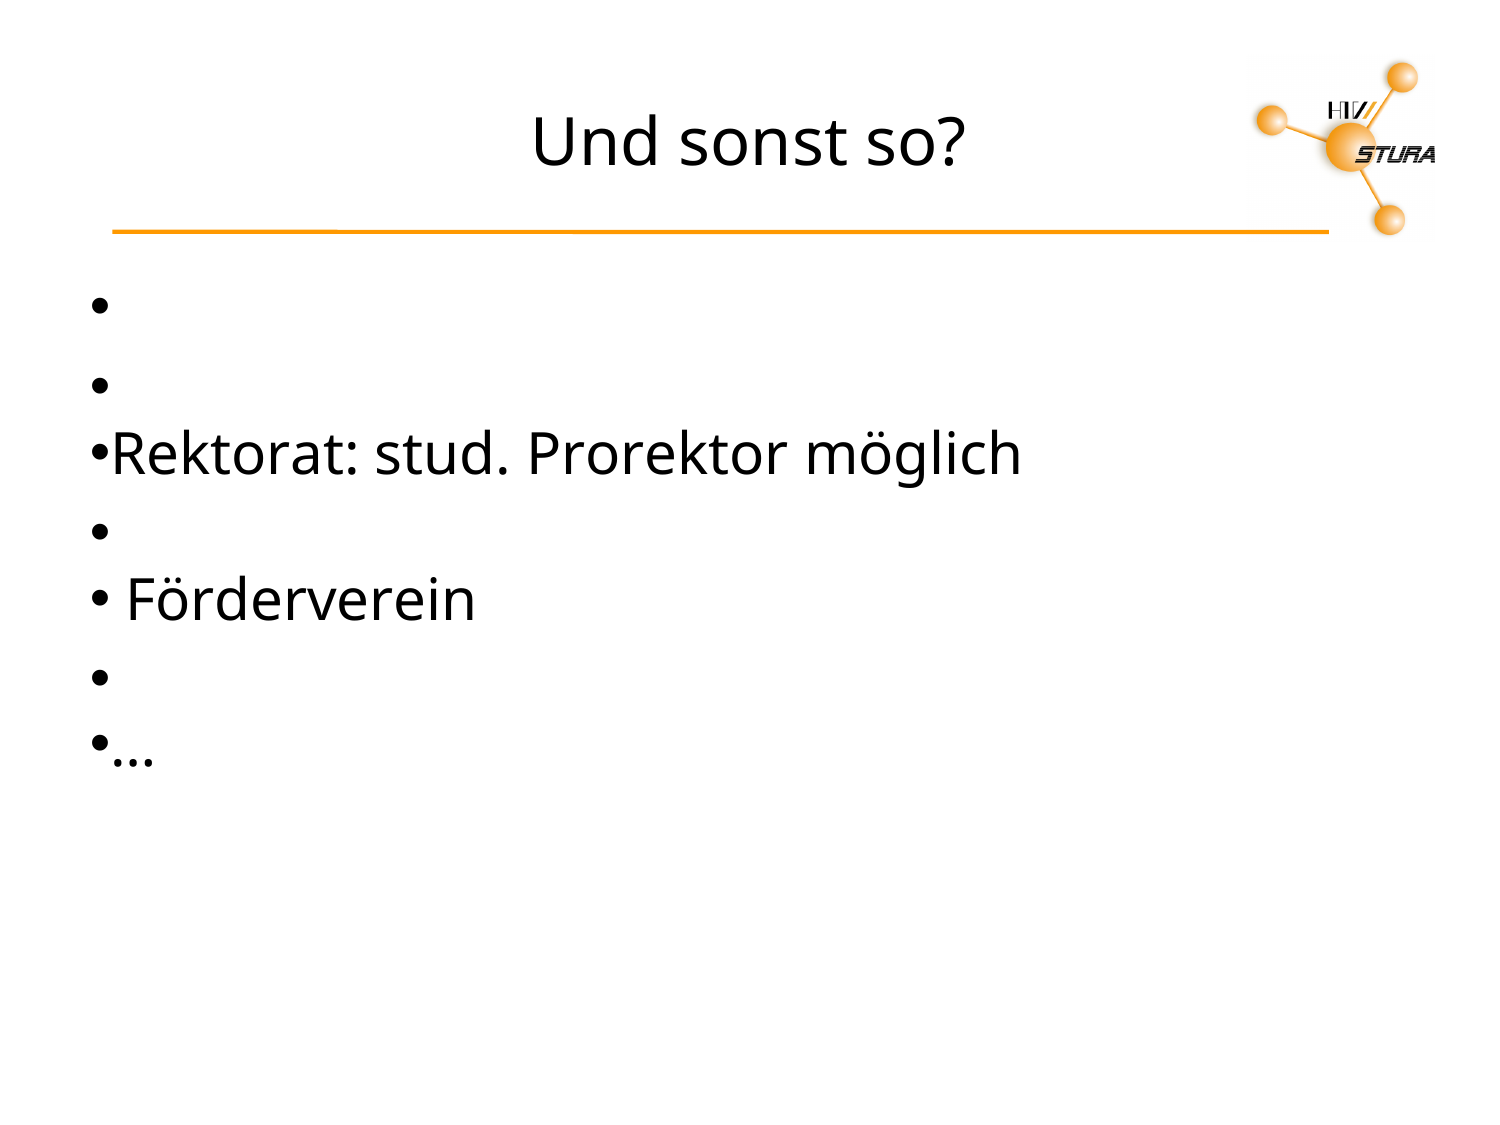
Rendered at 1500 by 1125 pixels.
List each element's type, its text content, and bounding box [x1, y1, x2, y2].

title Und sonst so? [74, 90, 1424, 187]
list Rektorat: stud. Prorektor möglich Förderverein … [75, 262, 1426, 929]
